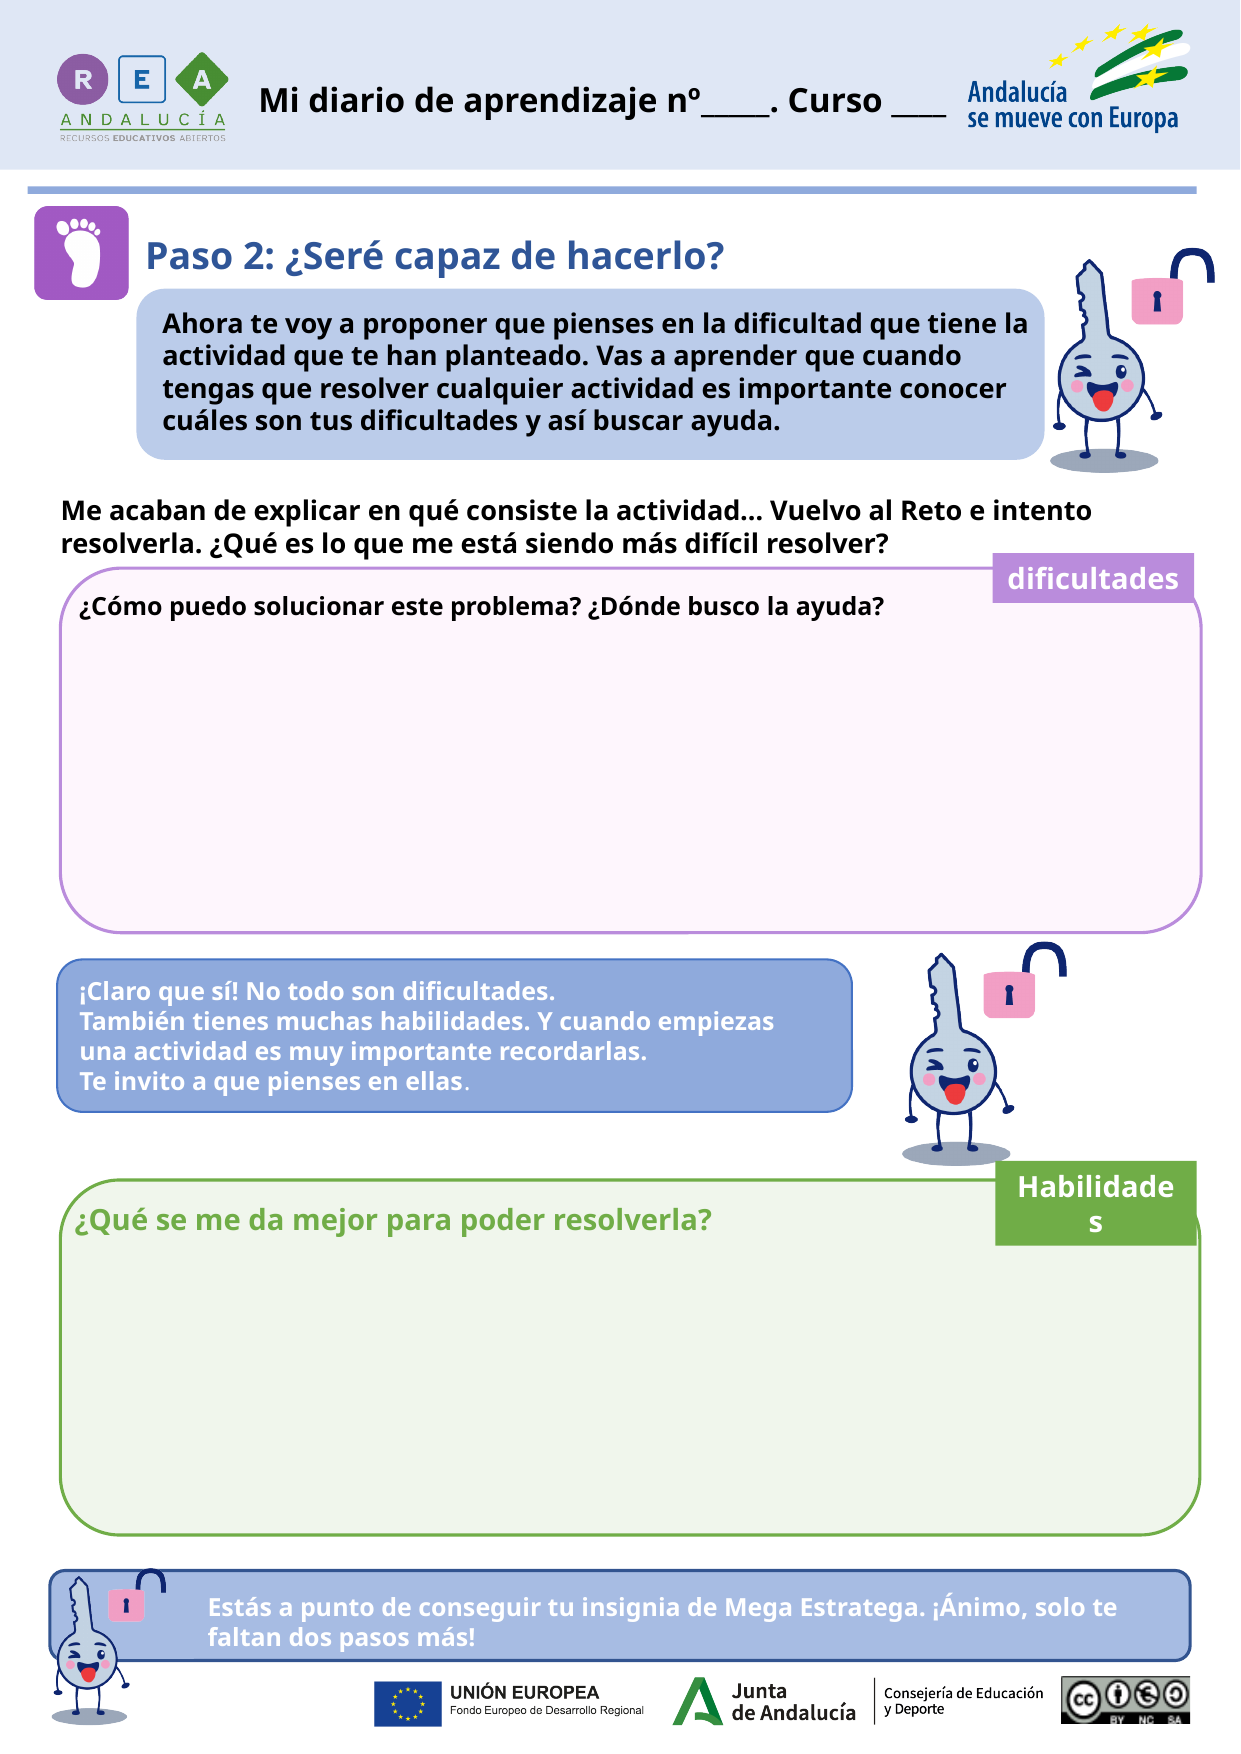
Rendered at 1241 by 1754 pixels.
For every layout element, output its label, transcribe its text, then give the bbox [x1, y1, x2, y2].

text_box Me acaban de explicar en qué consiste la actividad… Vuelvo al Reto e intento resolverla. ¿Qué es lo que me está siendo más difícil resolver? [45, 486, 1187, 567]
picture [992, 226, 1241, 487]
text_box Mi diario de aprendizaje nº_____. Curso ____ [243, 71, 961, 127]
text_box dificultades [992, 553, 1195, 603]
text_box [60, 568, 1202, 933]
text_box ¿Cómo puedo solucionar este problema? ¿Dónde busco la ayuda? [64, 582, 901, 628]
picture [961, 21, 1197, 139]
text_box ¿Qué se me da mejor para poder resolverla? [59, 1193, 728, 1244]
text_box Paso 2: ¿Seré capaz de hacerlo? [130, 224, 741, 285]
text_box Ahora te voy a proponer que pienses en la dificultad que tiene la actividad que te han planteado. Vas a aprender que cuando tengas que resolver cualquier actividad es importante conocer cuáles son tus dificultades y así buscar ayuda. [147, 298, 1056, 444]
text_box [136, 288, 1042, 460]
text_box Habilidades [995, 1160, 1197, 1246]
picture [34, 206, 129, 300]
picture [11, 1553, 193, 1735]
text_box [27, 186, 1197, 194]
picture [43, 47, 242, 146]
text_box [193, 1570, 1191, 1661]
text_box Estás a punto de conseguir tu insignia de Mega Estratega. ¡Ánimo, solo te faltan dos pasos más! [193, 1584, 1156, 1641]
text_box [60, 1179, 1200, 1536]
picture [353, 1652, 1191, 1740]
text_box ¡Claro que sí! No todo son dificultades. También tienes muchas habilidades. Y cuando empiezas una actividad es muy importante recordarlas. Te invito a que pienses en ellas. [57, 959, 844, 1112]
picture [844, 920, 1105, 1179]
text_box [0, 0, 1241, 170]
